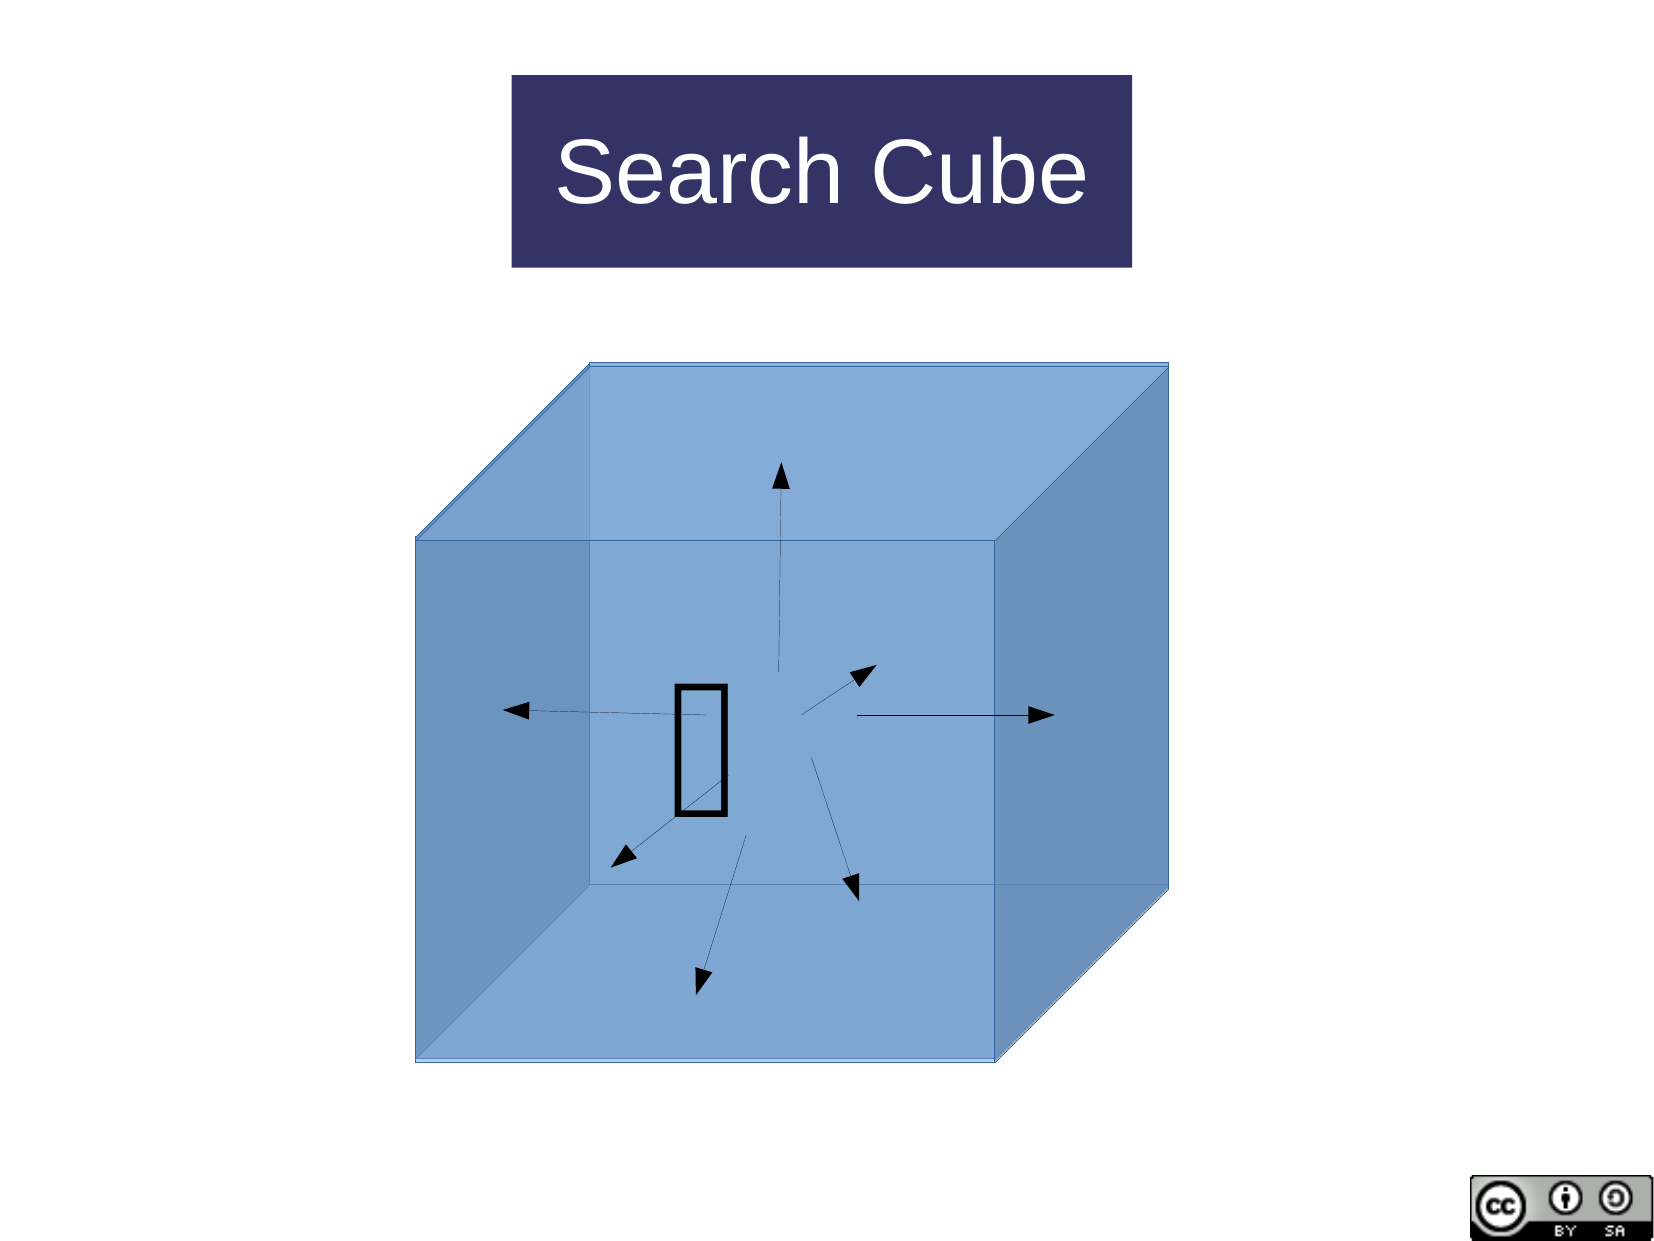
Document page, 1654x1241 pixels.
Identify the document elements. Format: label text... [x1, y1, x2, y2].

title Search Cube [511, 75, 1133, 268]
picture [1470, 1175, 1654, 1241]
text_box [415, 362, 1169, 1063]
text_box  [653, 670, 973, 966]
